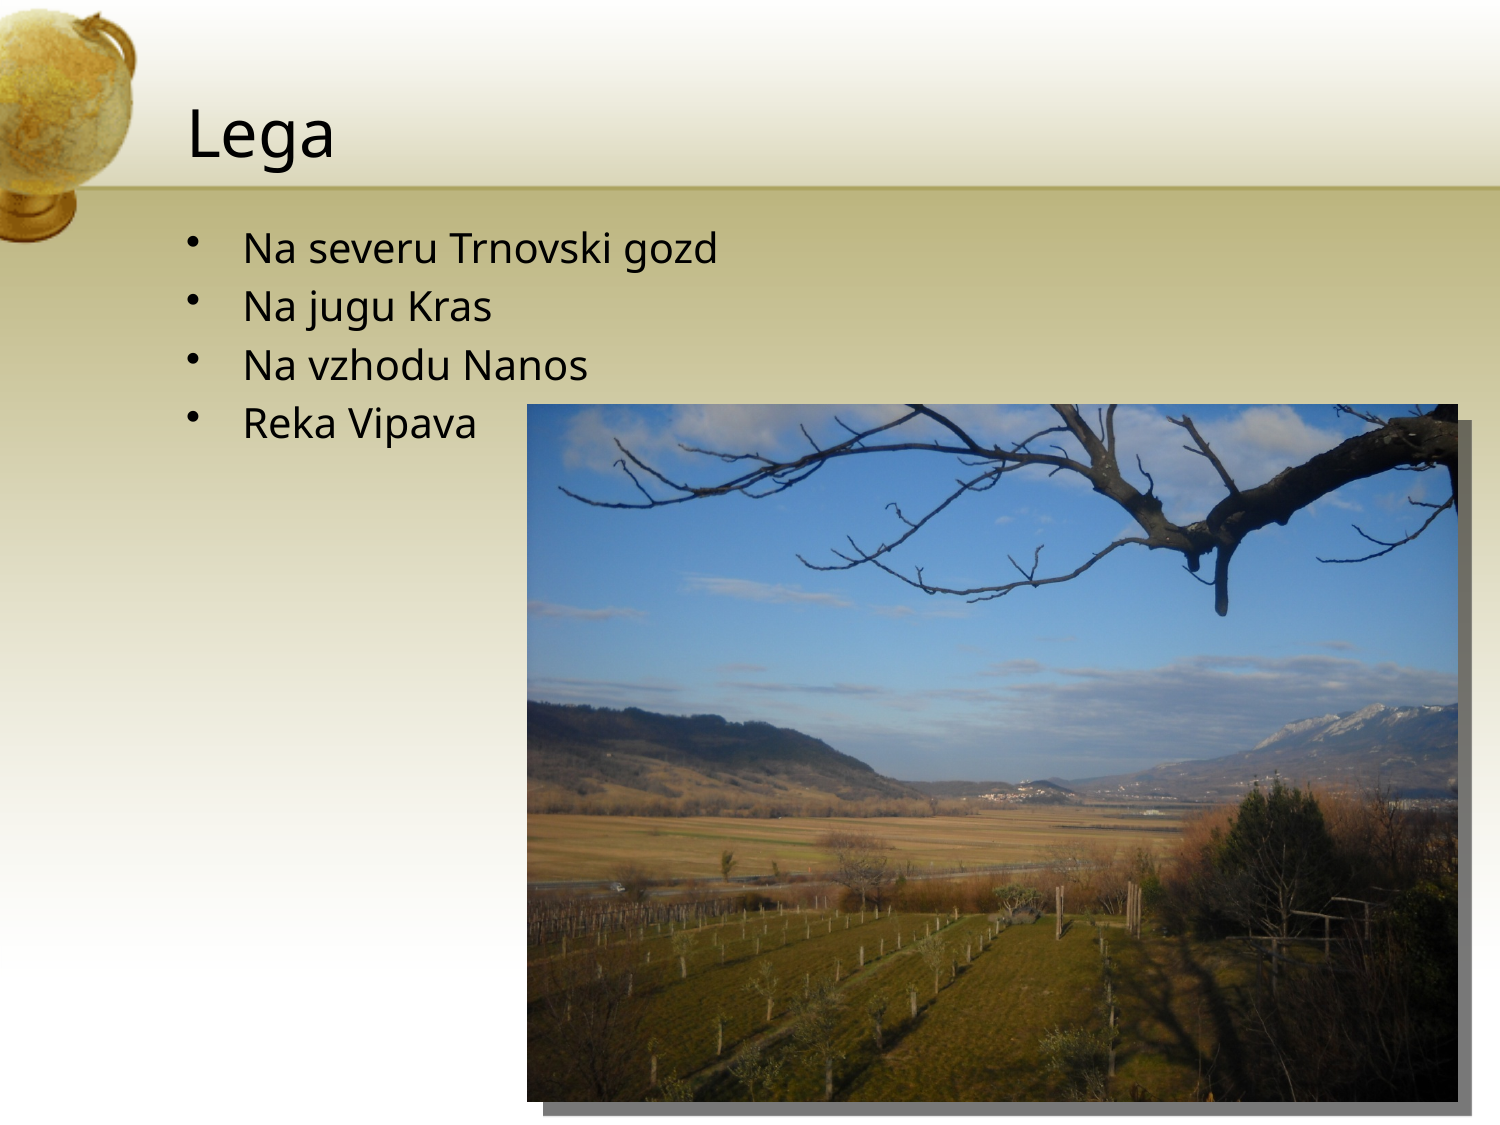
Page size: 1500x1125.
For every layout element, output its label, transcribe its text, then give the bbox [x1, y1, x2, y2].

picture [0, 0, 1500, 1125]
title Lega [171, 36, 1436, 179]
list Na severu Trnovski gozd Na jugu Kras Na vzhodu Nanos Reka Vipava [171, 214, 791, 1018]
